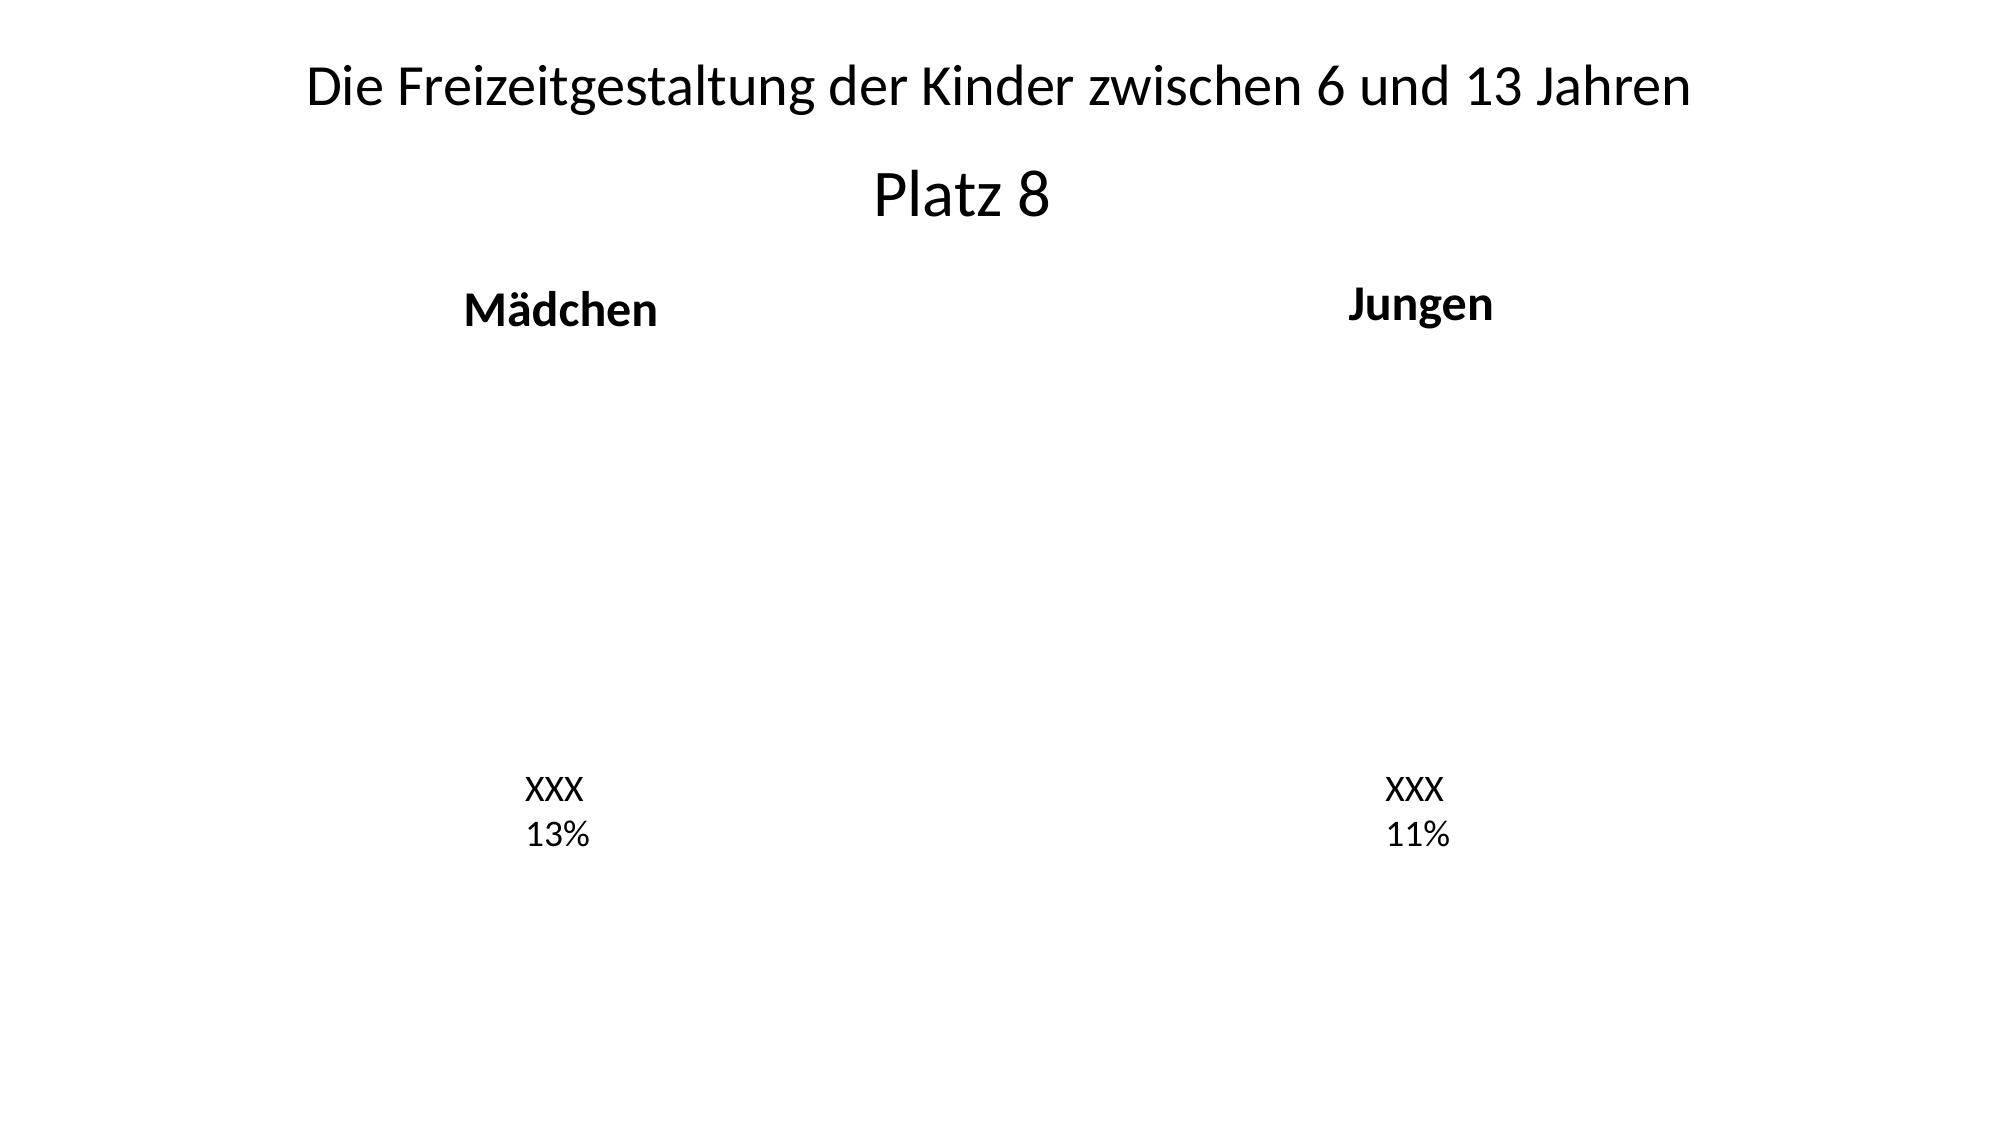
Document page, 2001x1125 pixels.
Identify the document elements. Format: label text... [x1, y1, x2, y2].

text_box Jungen [1301, 279, 1541, 340]
text_box Mädchen [444, 280, 677, 351]
text_box XXX 13% [510, 756, 612, 863]
text_box Die Freizeitgestaltung der Kinder zwischen 6 und 13 Jahren [290, 39, 1725, 126]
text_box Platz 8 [858, 141, 1069, 238]
text_box XXX 11% [1370, 756, 1472, 863]
